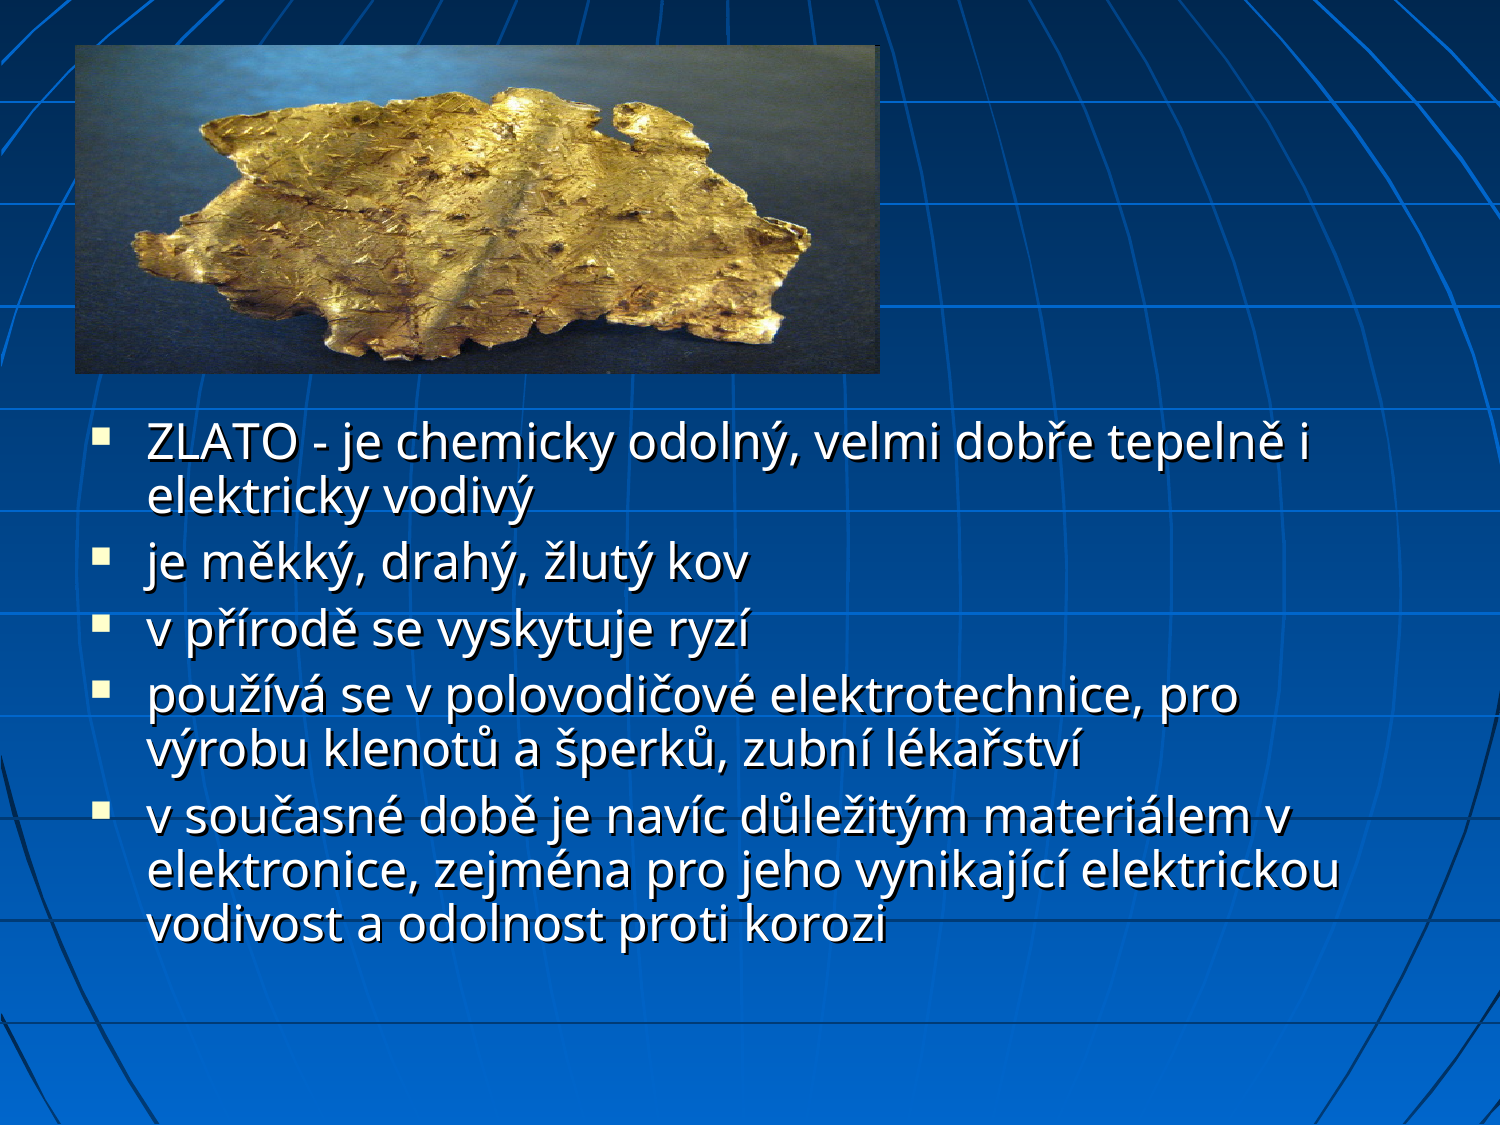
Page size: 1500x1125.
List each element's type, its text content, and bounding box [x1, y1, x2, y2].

list ZLATO - je chemicky odolný, velmi dobře tepelně i elektricky vodivý je měkký, drahý, žlutý kov v přírodě se vyskytuje ryzí používá se v polovodičové elektrotechnice, pro výrobu klenotů a šperků, zubní lékařství v současné době je navíc důležitým materiálem v elektronice, zejména pro jeho vynikající elektrickou vodivost a odolnost proti korozi [75, 408, 1426, 1047]
picture [75, 45, 880, 374]
